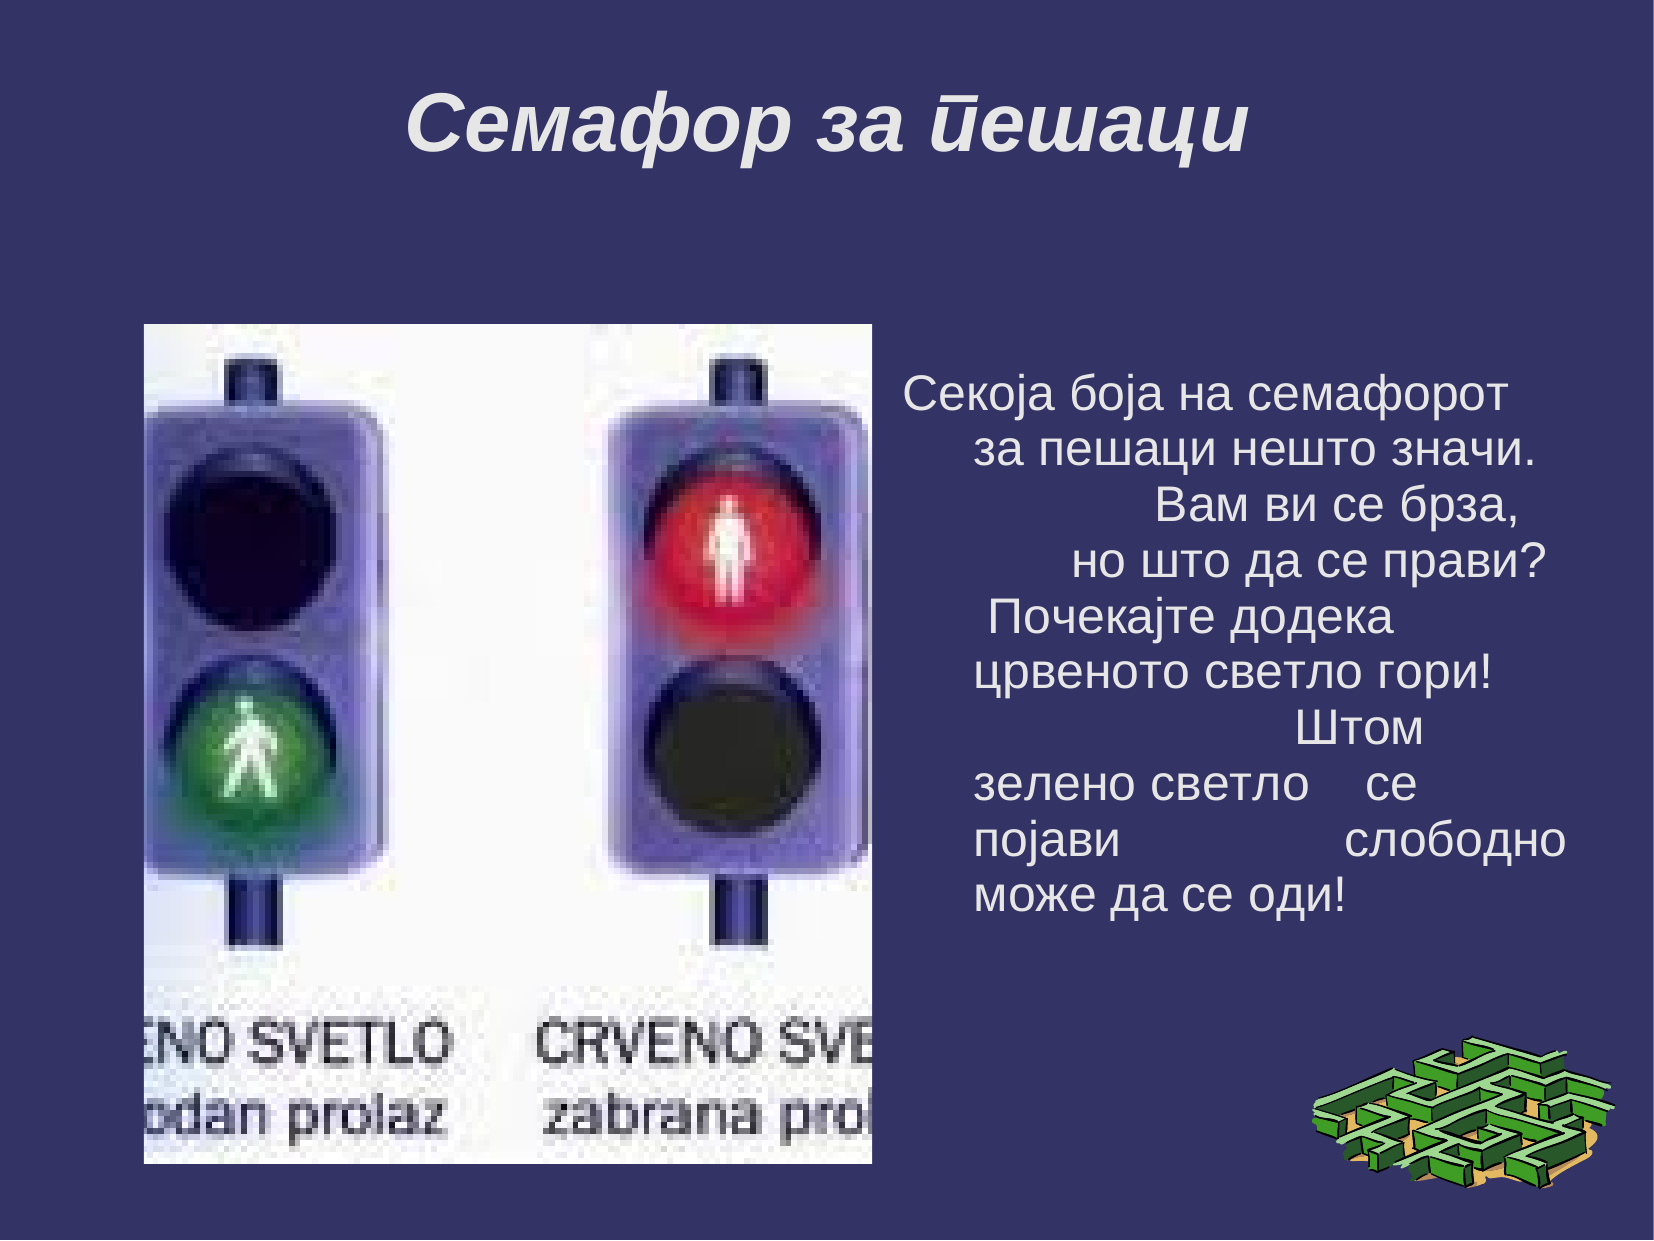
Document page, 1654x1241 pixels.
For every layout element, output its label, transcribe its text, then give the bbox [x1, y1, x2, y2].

picture [143, 324, 873, 1164]
list Секоја боја на семафорот за пешаци нешто значи. Вам ви се брза, но што да се прави? Почекајте додека црвеното светло гори! Штом зелено светло се појави слободно може да се оди! [891, 364, 1570, 1064]
title Семафор за пешаци [121, 74, 1534, 172]
